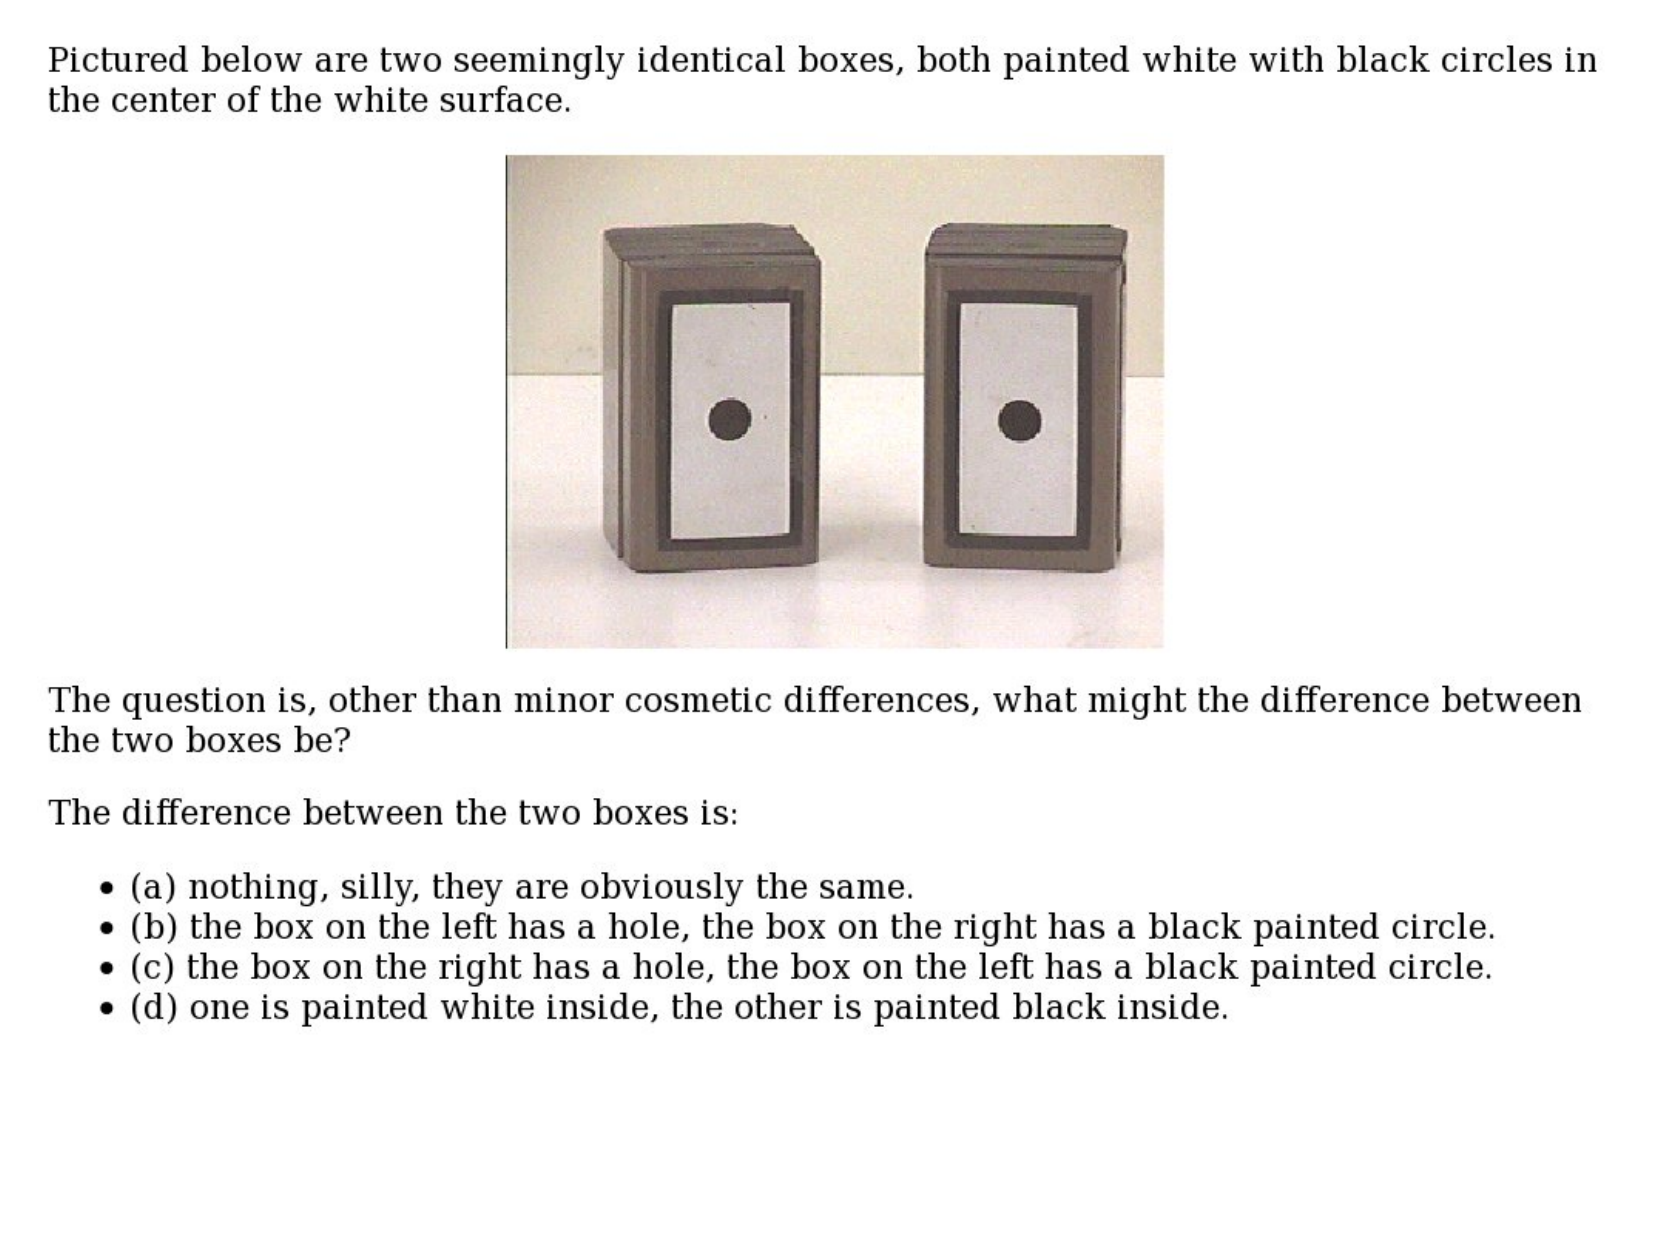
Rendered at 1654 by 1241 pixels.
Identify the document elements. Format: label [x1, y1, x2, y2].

picture [37, 35, 1626, 1051]
